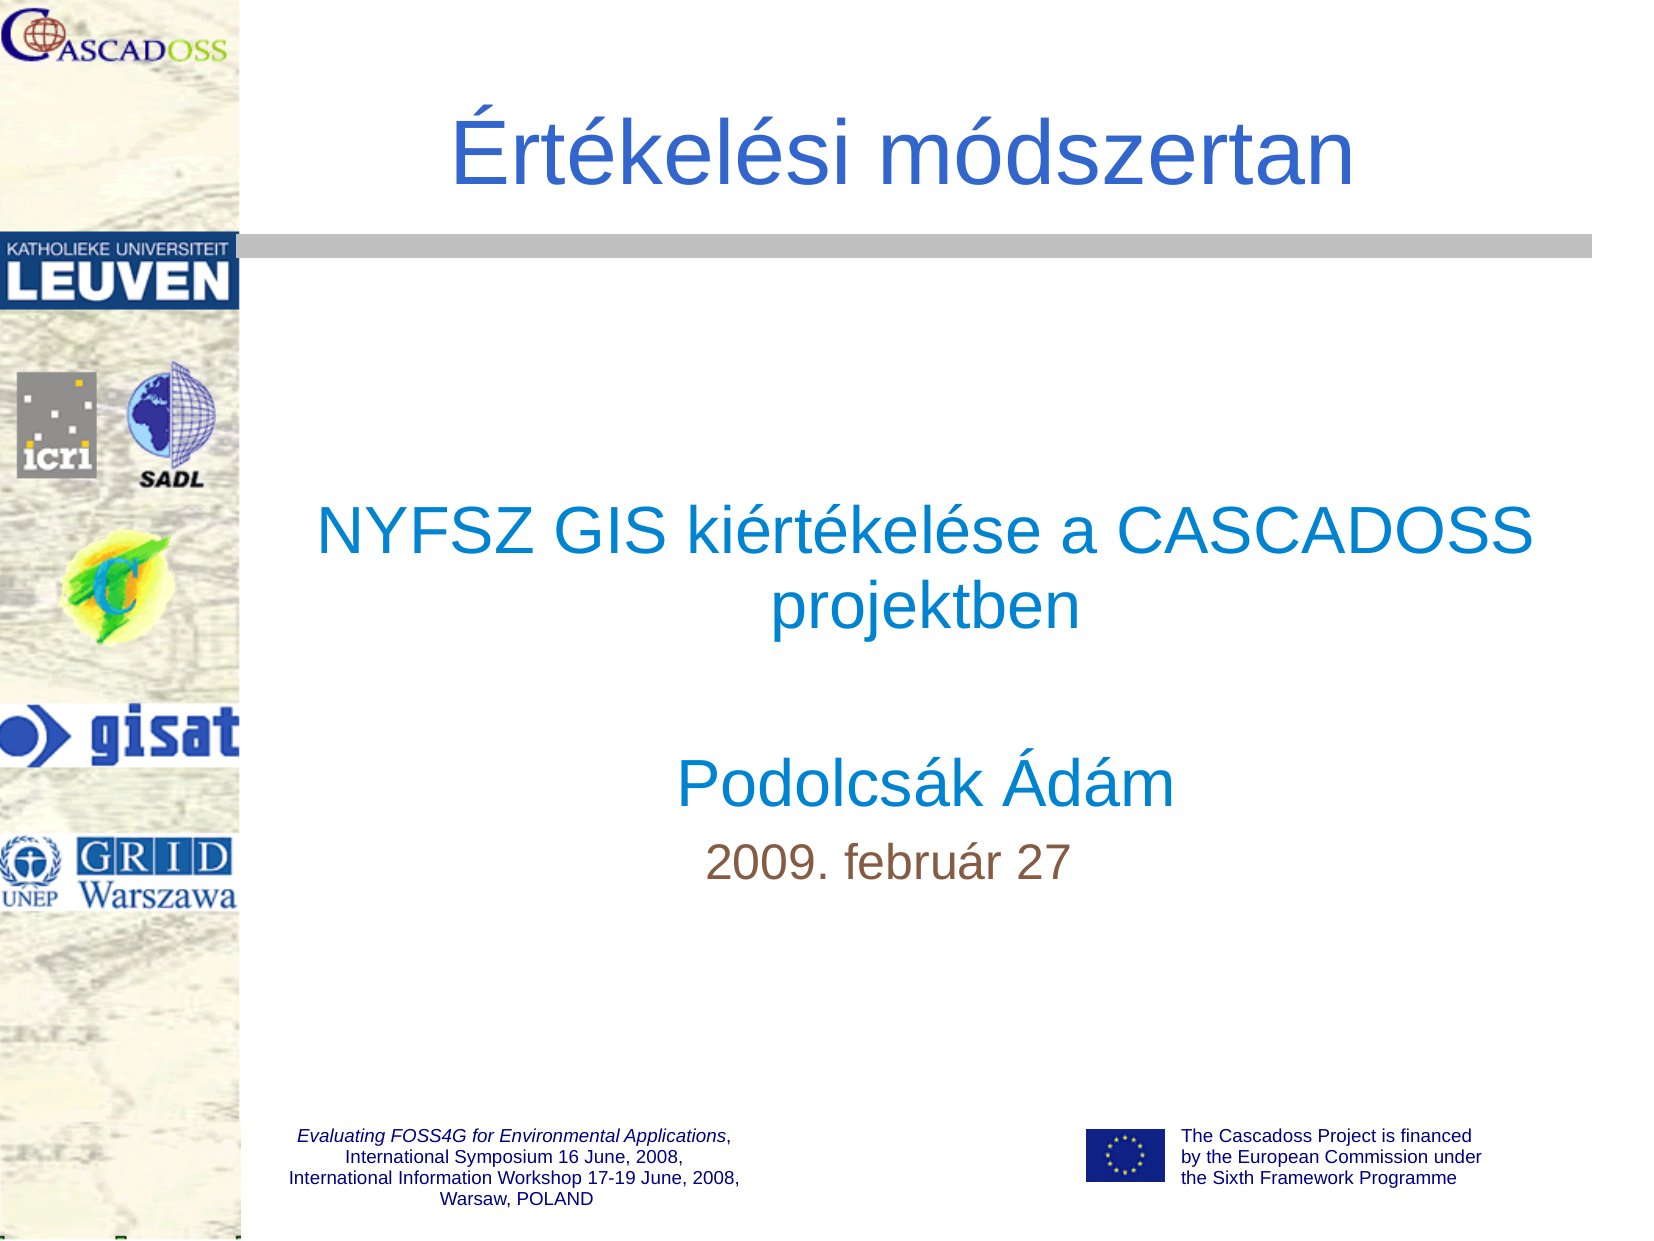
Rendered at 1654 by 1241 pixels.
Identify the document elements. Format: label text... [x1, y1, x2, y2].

subtitle NYFSZ GIS kiértékelése a CASCADOSS projektben Podolcsák Ádám 2009. február 27 [236, 290, 1542, 1093]
title Értékelési módszertan [236, 49, 1571, 257]
picture [0, 0, 241, 1241]
picture [1086, 1129, 1165, 1182]
